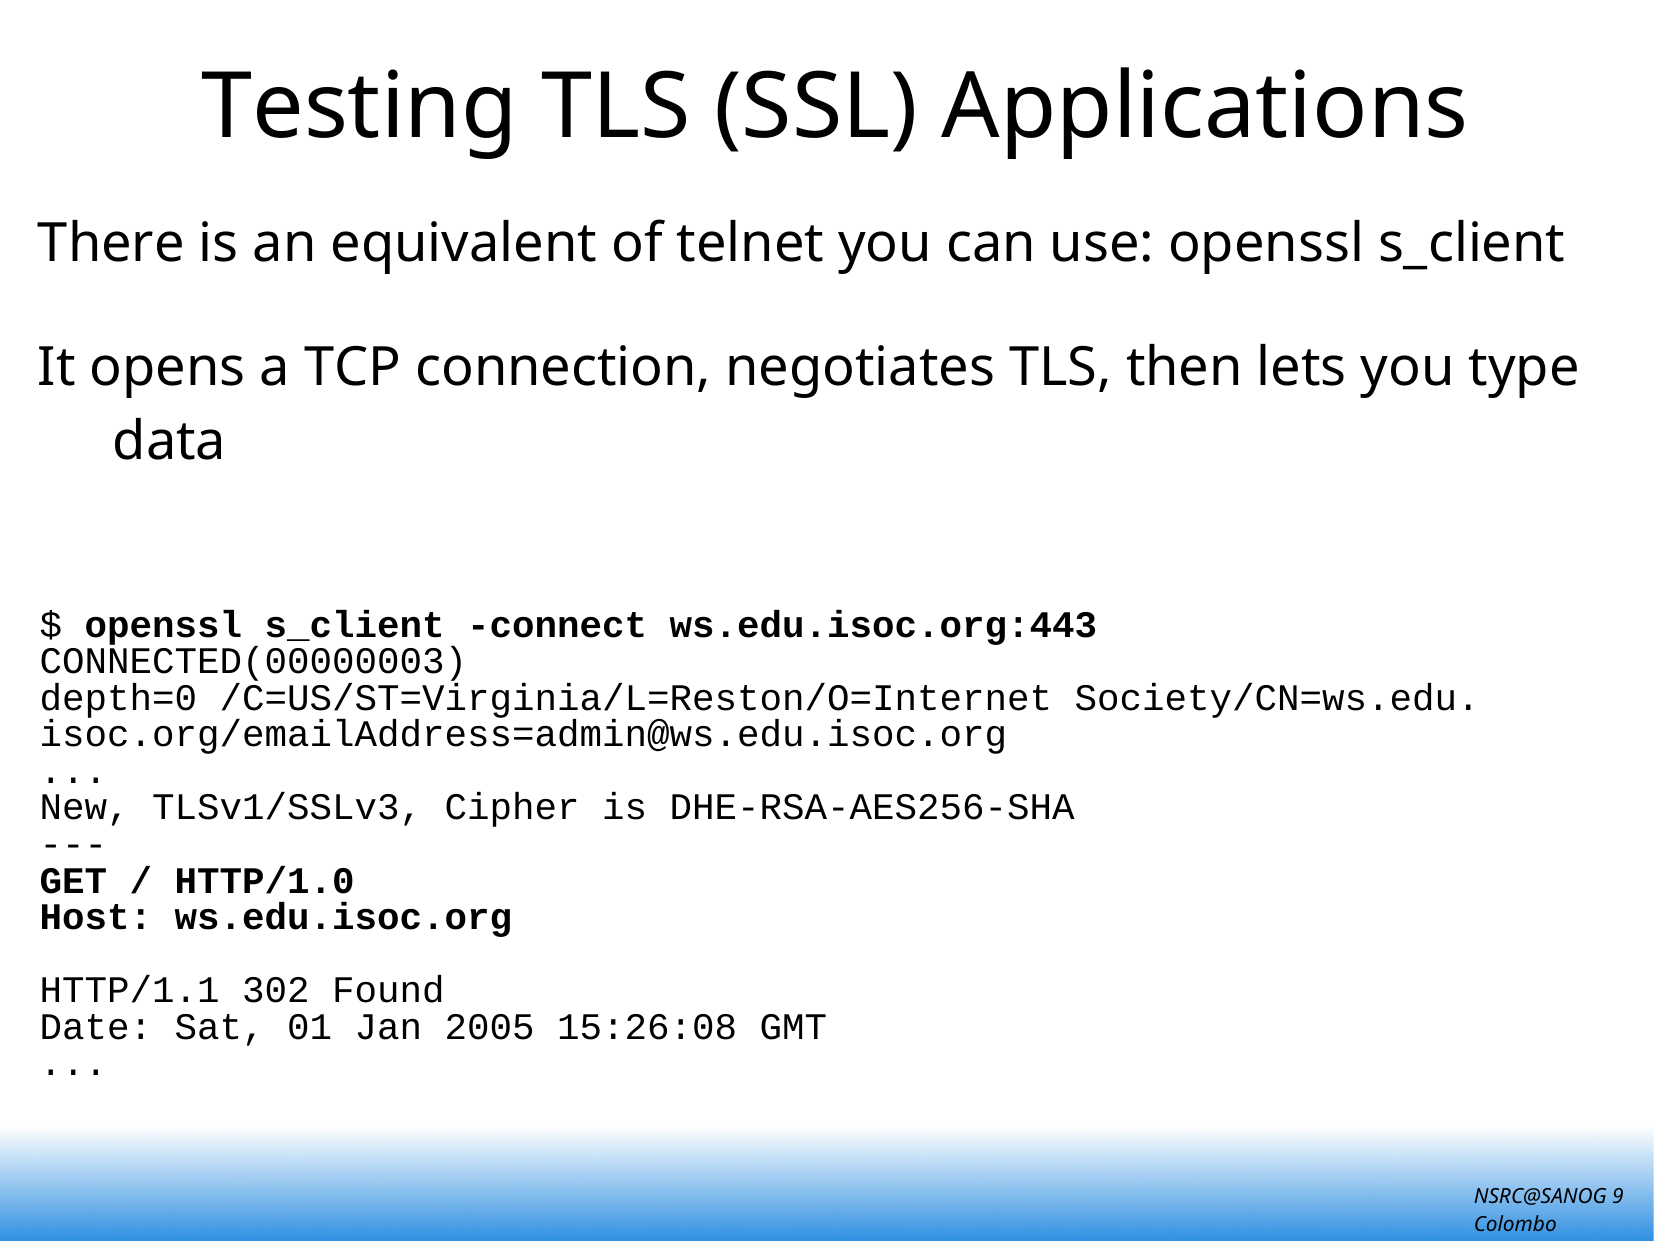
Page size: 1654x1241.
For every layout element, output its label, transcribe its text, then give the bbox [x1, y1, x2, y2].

picture [0, 1124, 1654, 1241]
title Testing TLS (SSL) Applications [84, 39, 1587, 156]
text_box $ openssl s_client -connect ws.edu.isoc.org:443 CONNECTED(00000003) depth=0 /C=US/ST=Virginia/L=Reston/O=Internet Society/CN=ws.edu. isoc.org/emailAddress=admin@ws.edu.isoc.org ... New, TLSv1/SSLv3, Cipher is DHE-RSA-AES256-SHA --- GET / HTTP/1.0 Host: ws.edu.isoc.org HTTP/1.1 302 Found Date: Sat, 01 Jan 2005 15:26:08 GMT ... [39, 607, 1480, 1084]
list There is an equivalent of telnet you can use: openssl s_client It opens a TCP connection, negotiates TLS, then lets you type data [37, 203, 1582, 549]
